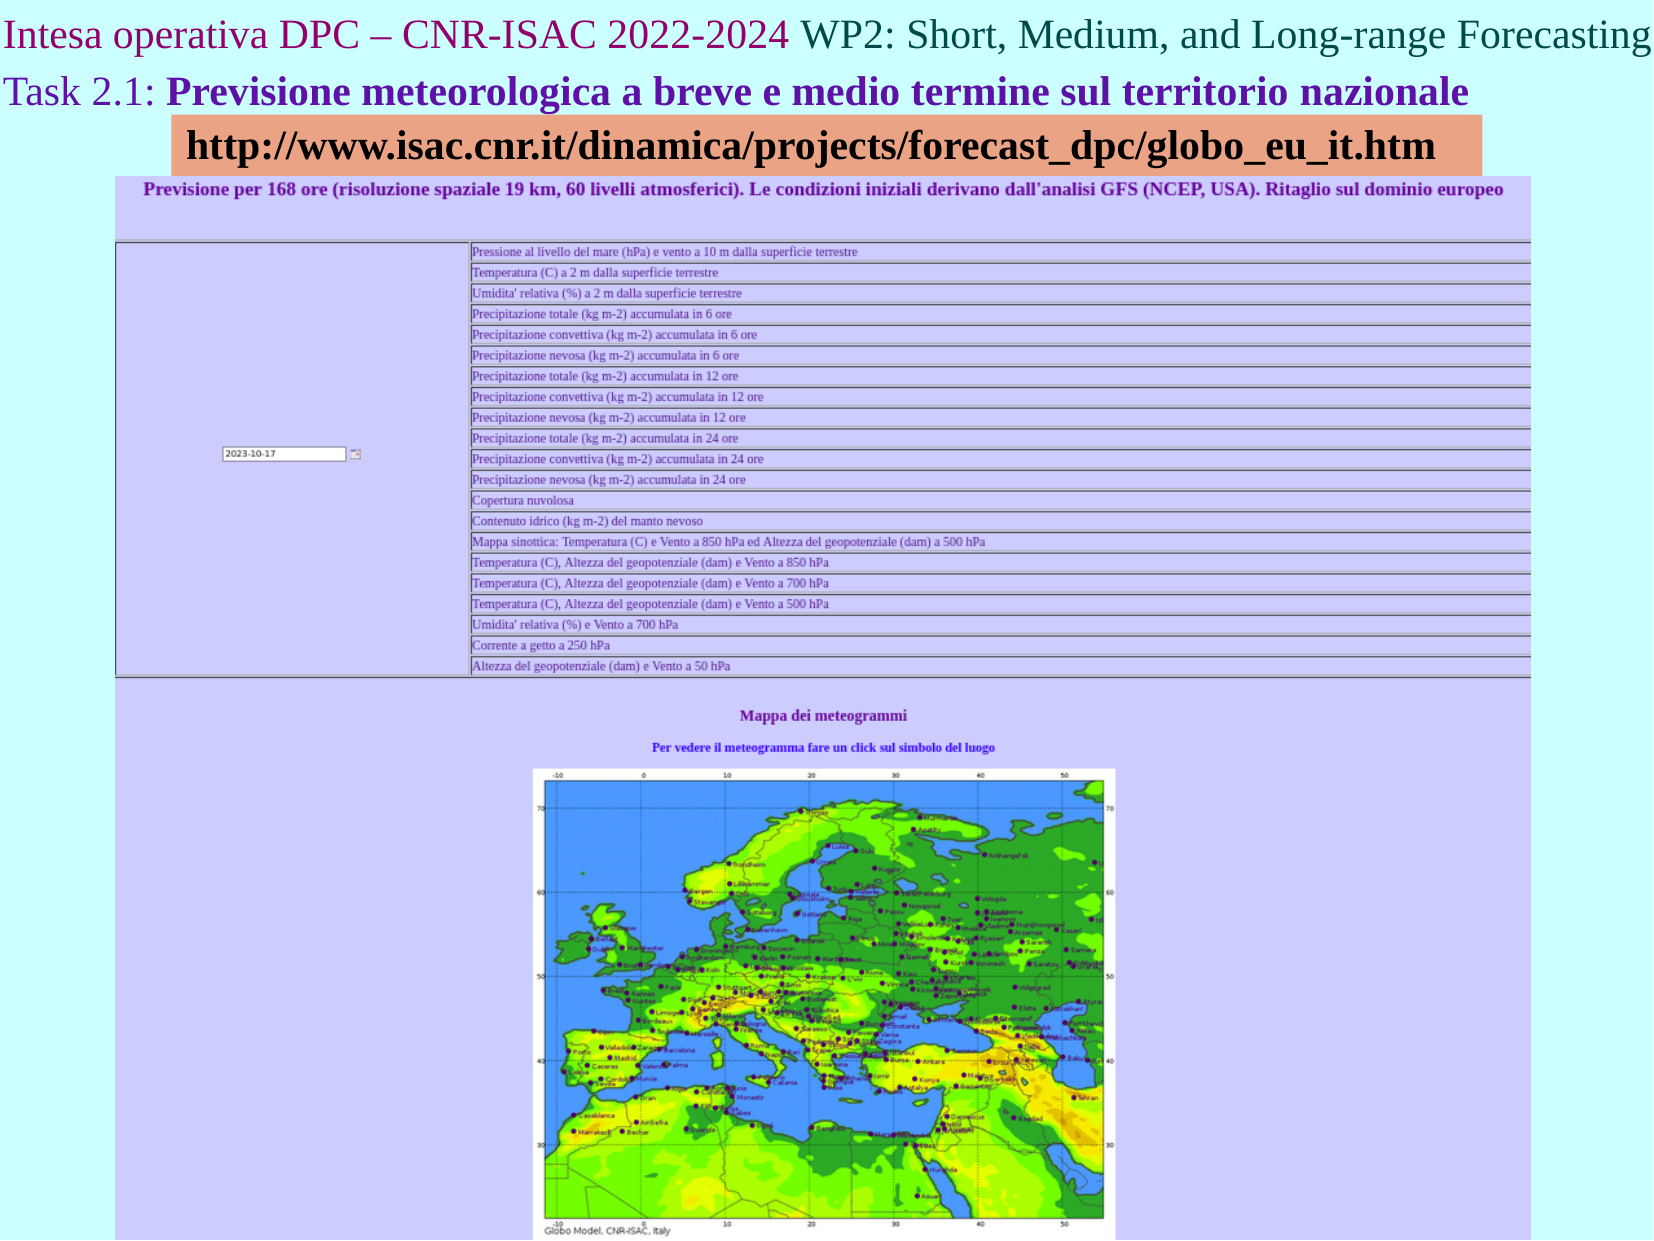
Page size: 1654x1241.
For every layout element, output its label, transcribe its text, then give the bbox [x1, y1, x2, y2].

picture [115, 176, 1531, 1240]
text_box http://www.isac.cnr.it/dinamica/projects/forecast_dpc/globo_eu_it.htm [171, 114, 1483, 176]
text_box Intesa operativa DPC – CNR-ISAC 2022-2024 WP2: Short, Medium, and Long-range Forecasting Task 2.1: Previsione meteorologica a breve e medio termine sul territorio nazionale [0, 8, 1654, 154]
